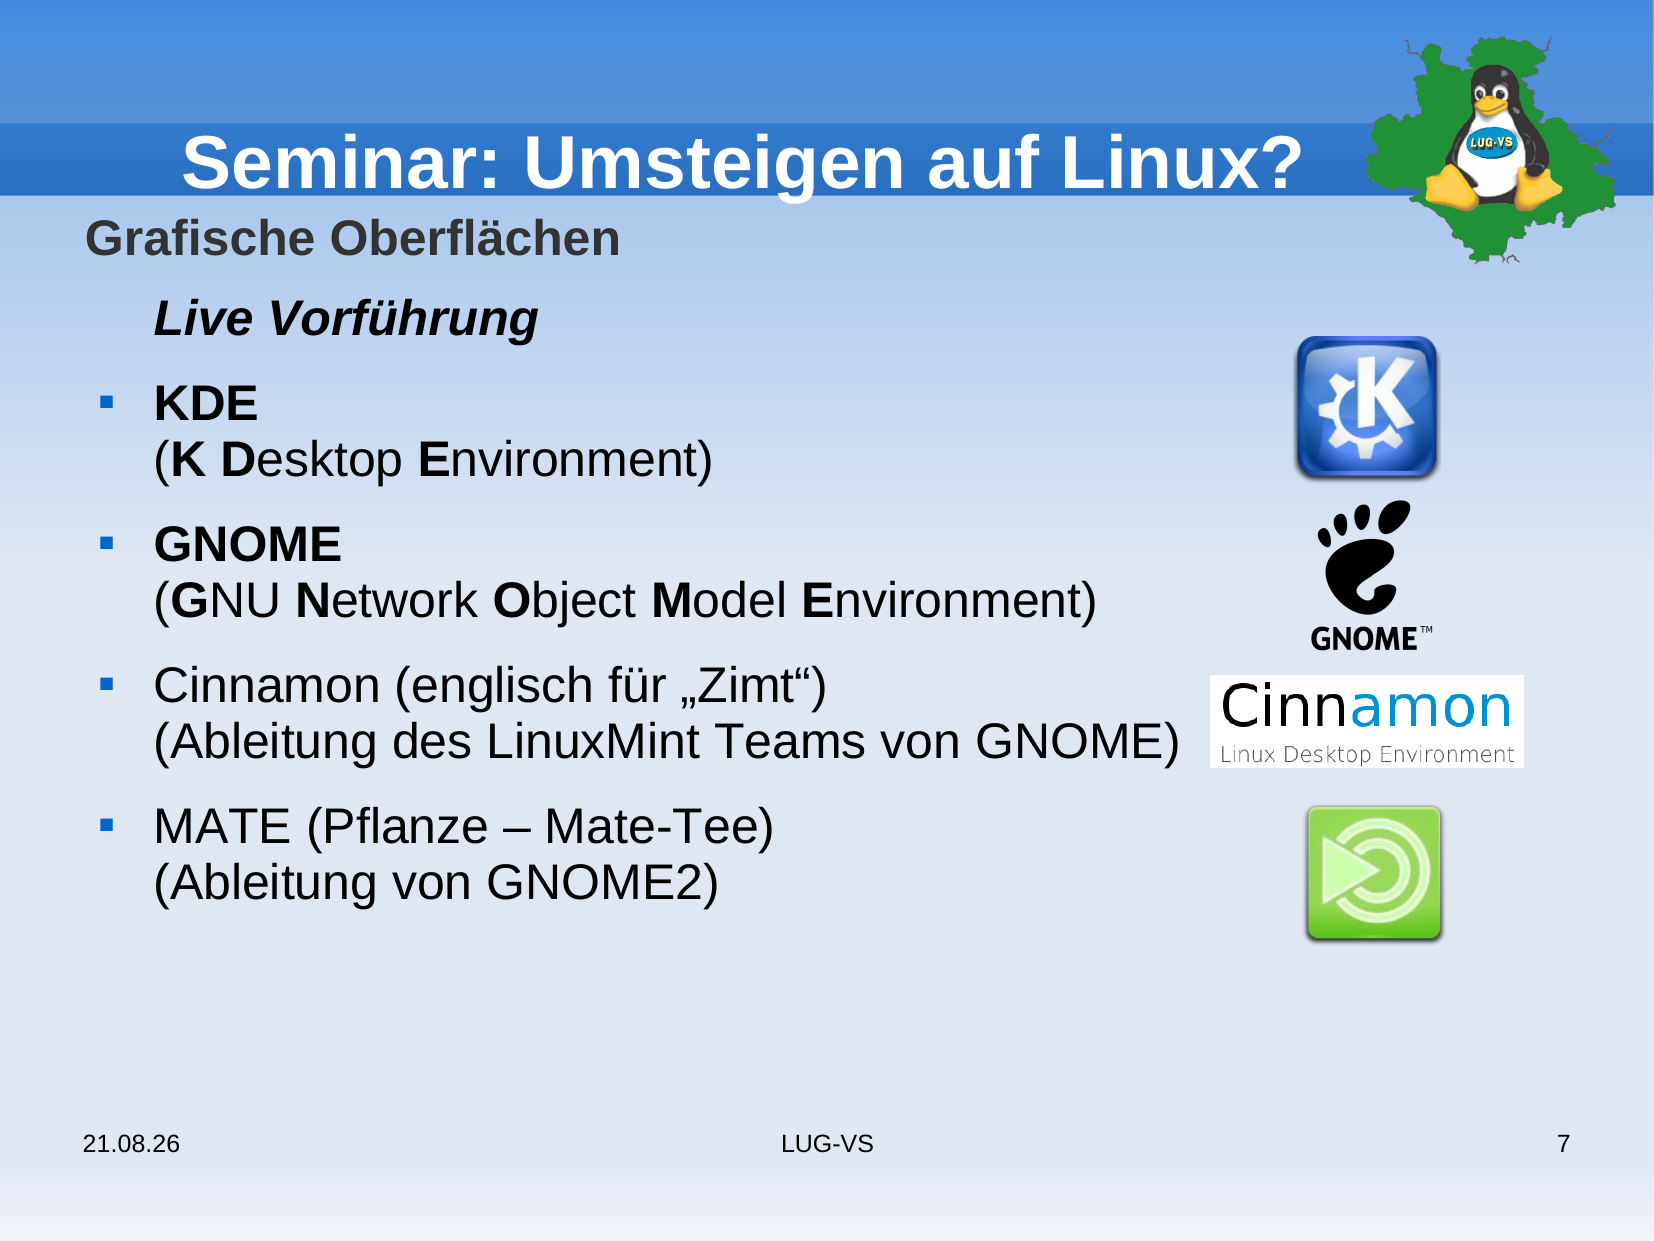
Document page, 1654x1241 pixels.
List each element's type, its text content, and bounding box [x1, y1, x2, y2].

picture [1489, 137, 1512, 149]
title Seminar: Umsteigen auf Linux? [0, 59, 1489, 267]
list Live Vorführung KDE (K Desktop Environment) GNOME (GNU Network Object Model Environment) Cinnamon (englisch für „Zimt“) (Ableitung des LinuxMint Teams von GNOME) MATE (Pflanze – Mate-Tee) (Ableitung von GNOME2) [82, 290, 1571, 1109]
text_box Grafische Oberflächen [14, 209, 981, 266]
picture [0, 0, 1654, 1241]
